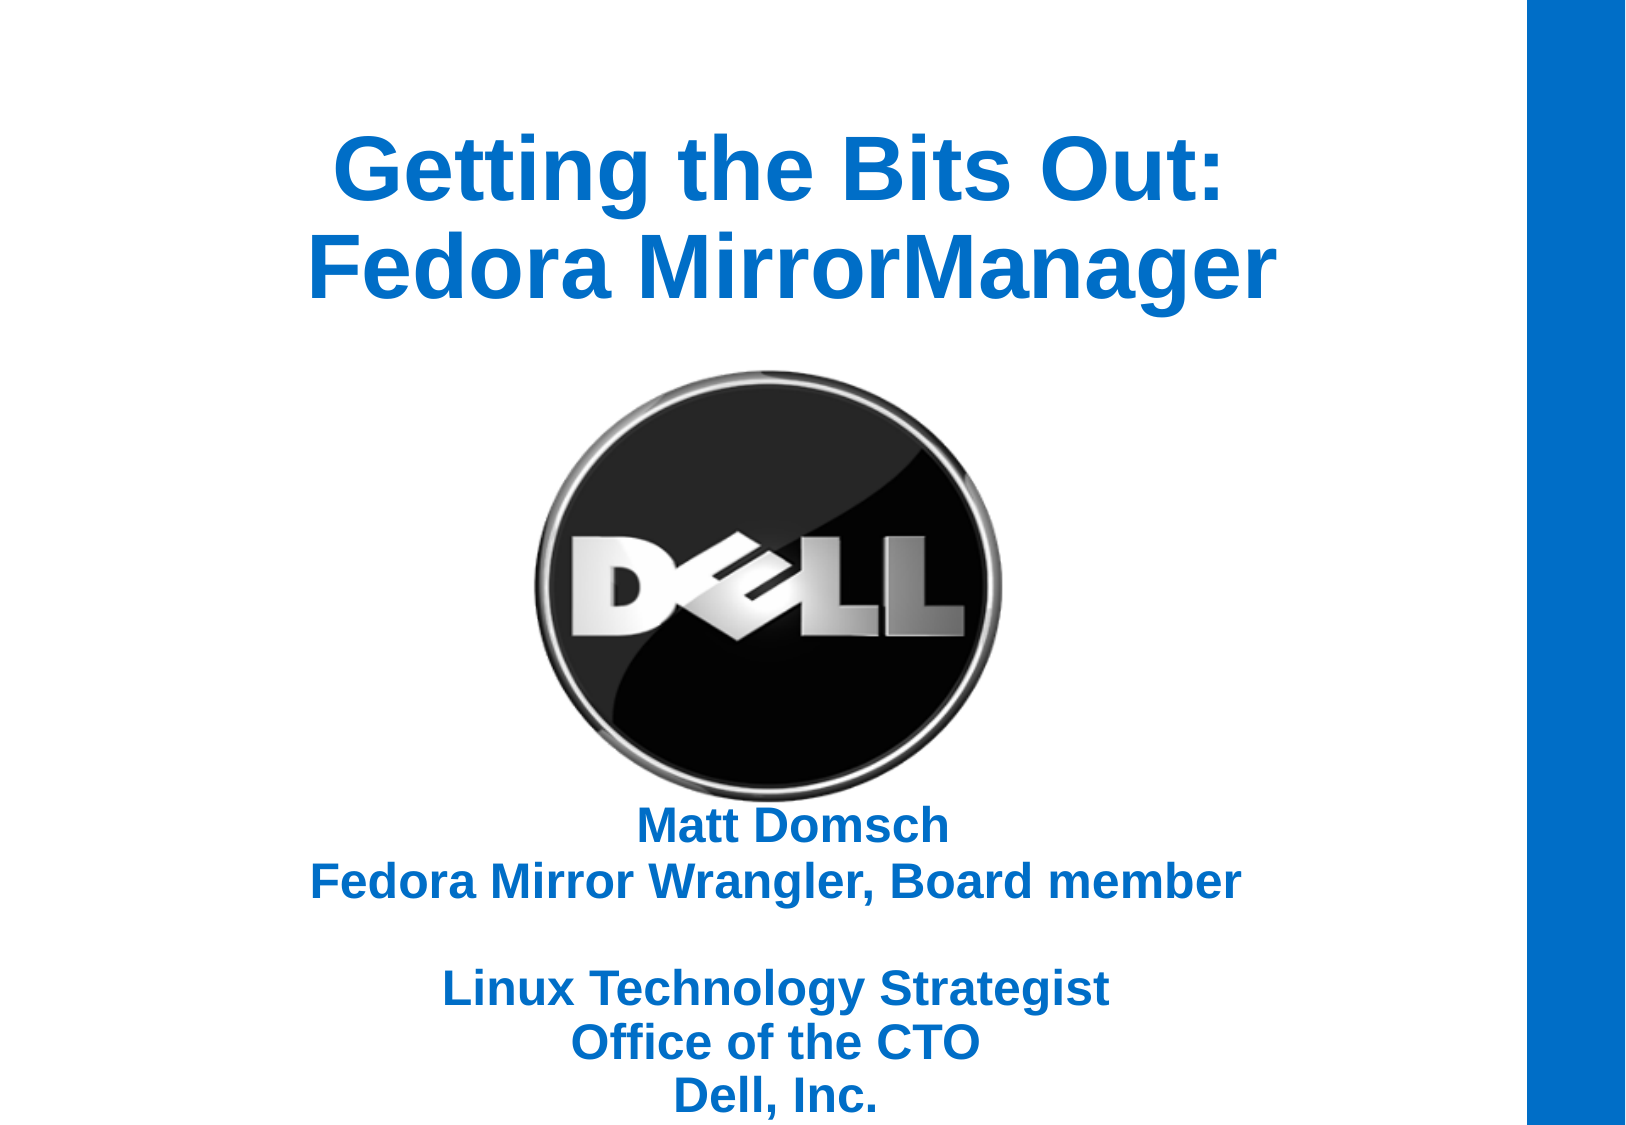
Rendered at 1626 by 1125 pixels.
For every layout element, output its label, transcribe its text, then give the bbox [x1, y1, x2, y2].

picture [497, 376, 1040, 779]
title Matt Domsch Fedora Mirror Wrangler, Board member Linux Technology Strategist Office of the CTO Dell, Inc. [14, 779, 1538, 1125]
title Getting the Bits Out: Fedora MirrorManager [225, 64, 1336, 376]
